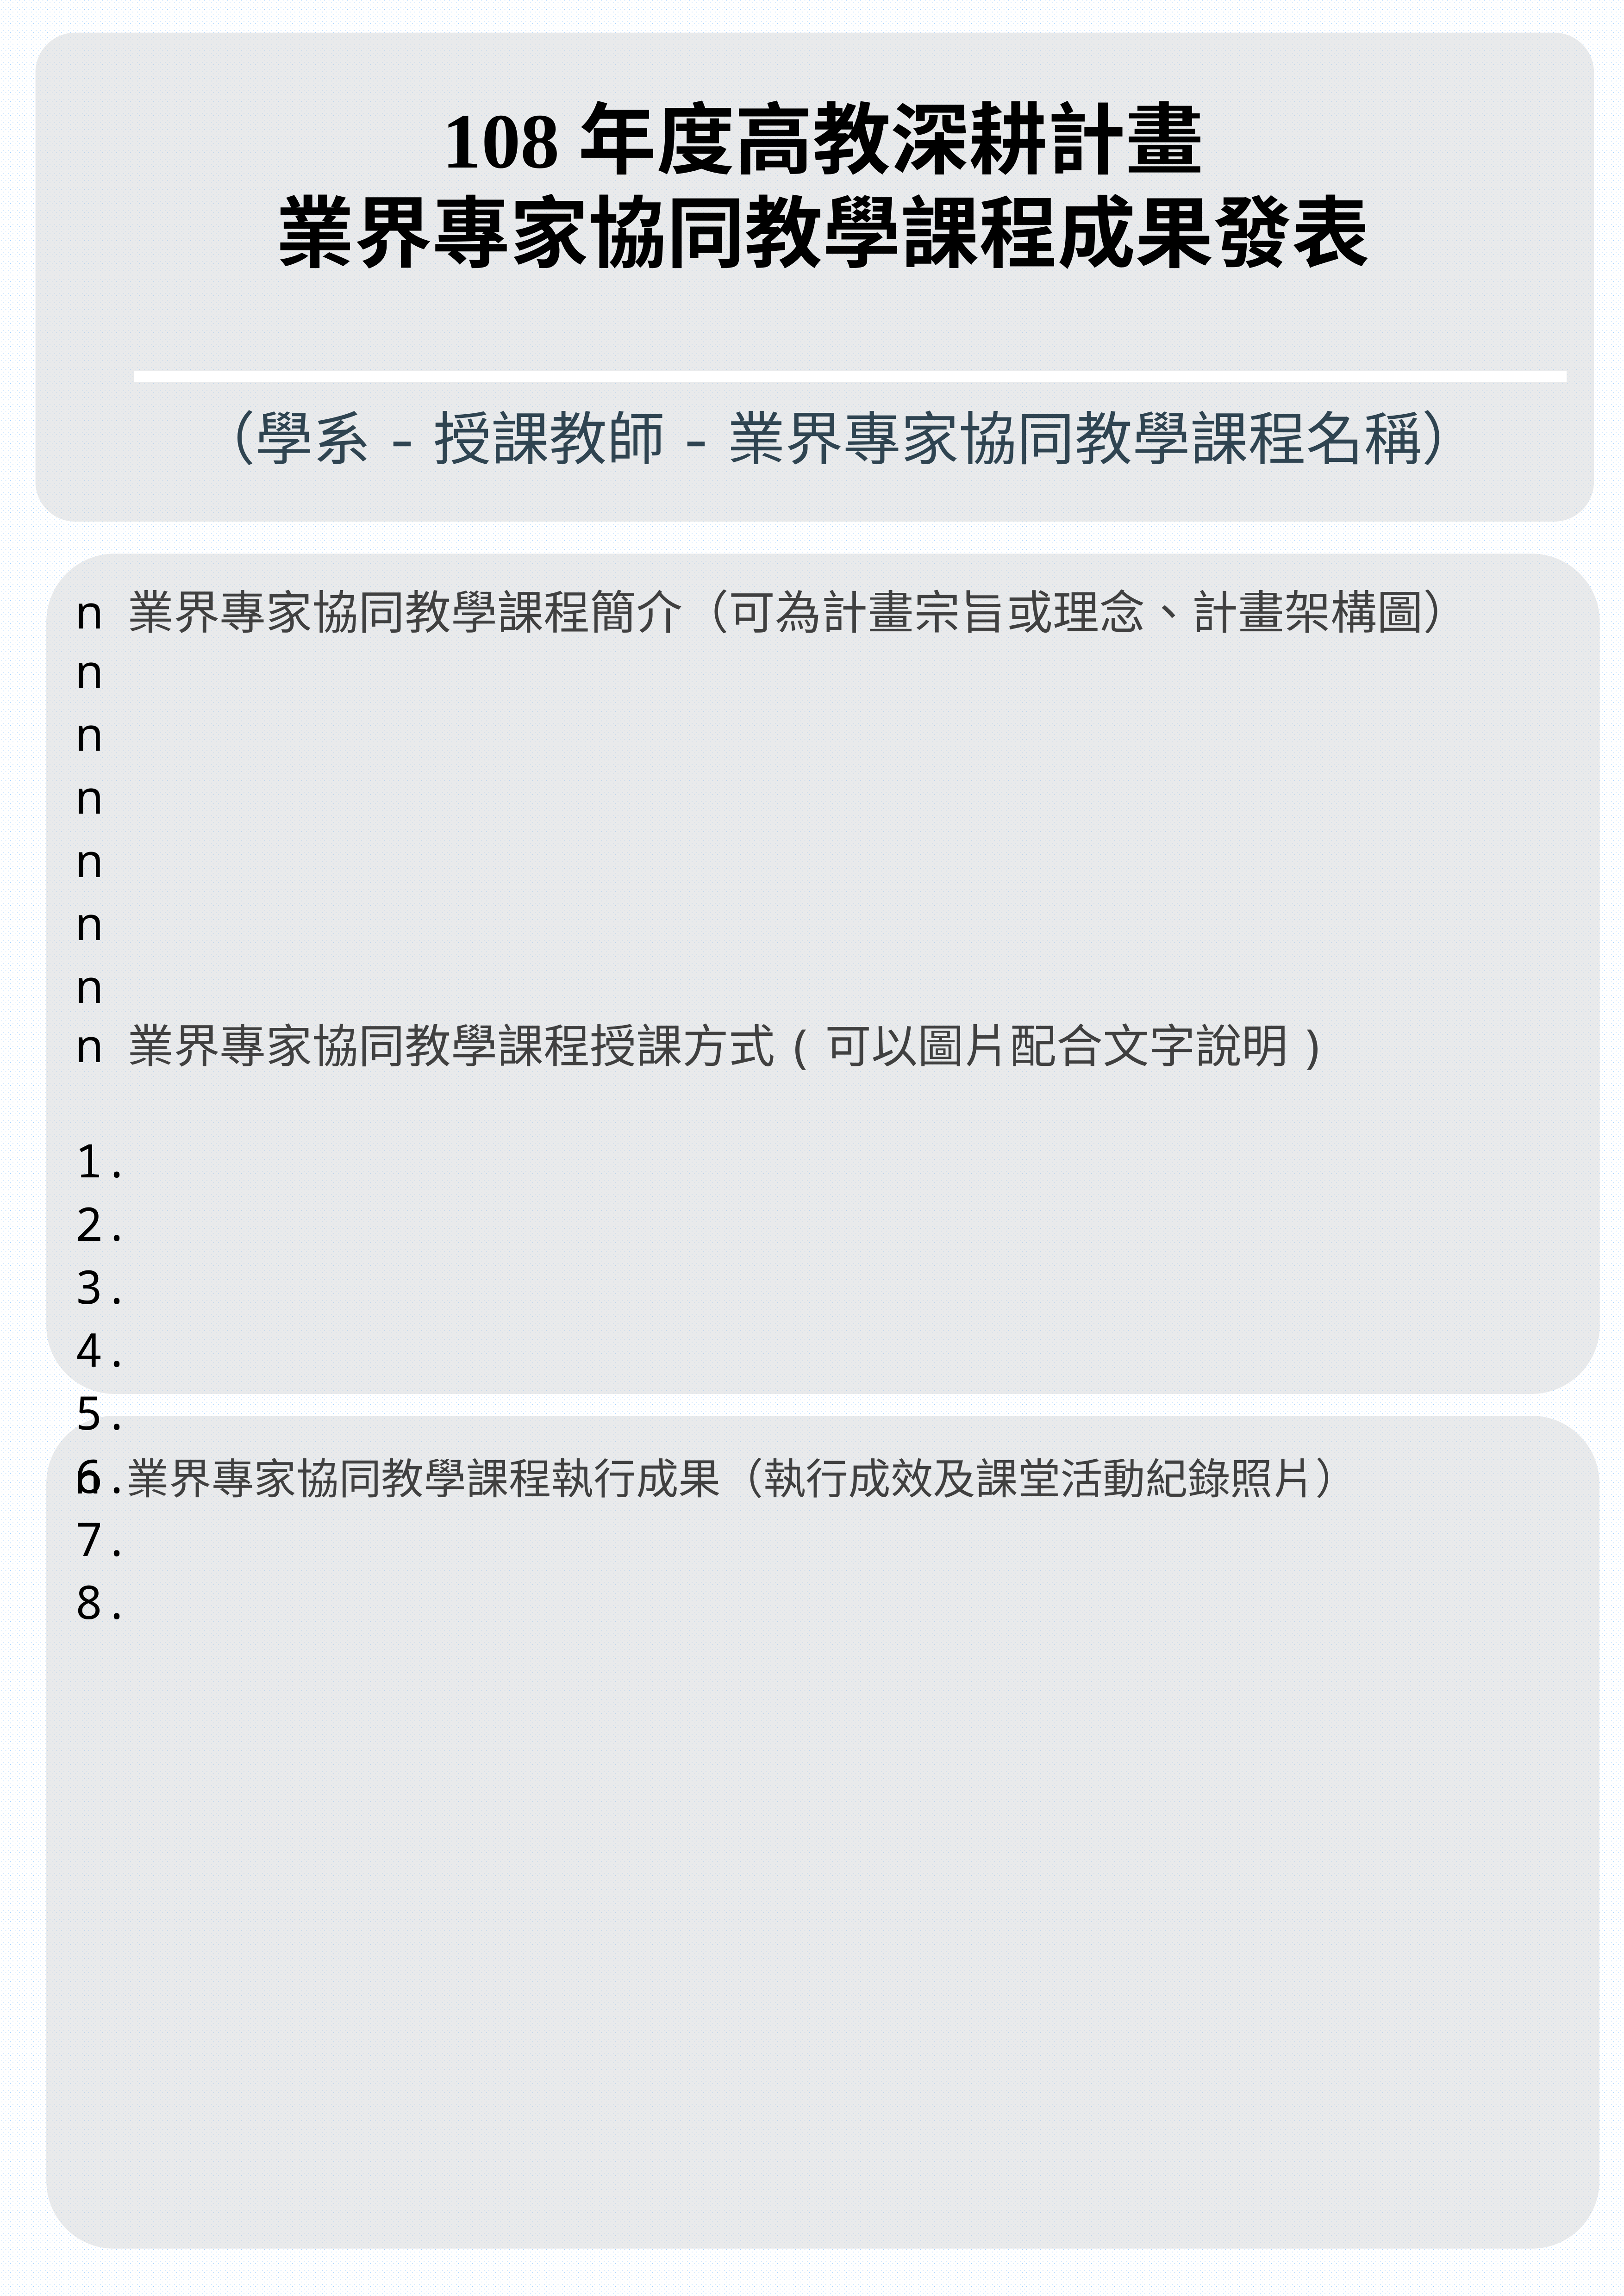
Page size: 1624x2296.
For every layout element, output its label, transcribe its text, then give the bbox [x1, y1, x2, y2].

text_box [46, 1420, 1599, 2249]
text_box [35, 32, 1594, 522]
text_box （學系-授課教師-業界專家協同教學課程名稱） [74, 398, 1562, 476]
text_box 業界專家協同教學課程執行成果（執行成效及課堂活動紀錄照片） [68, 1448, 1555, 2192]
text_box 業界專家協同教學課程簡介（可為計畫宗旨或理念、計畫架構圖） 業界專家協同教學課程授課方式(可以圖片配合文字說明) [68, 579, 1555, 1454]
text_box 108年度高教深耕計畫 業界專家協同教學課程成果發表 [79, 44, 1567, 323]
text_box [46, 554, 1600, 1390]
